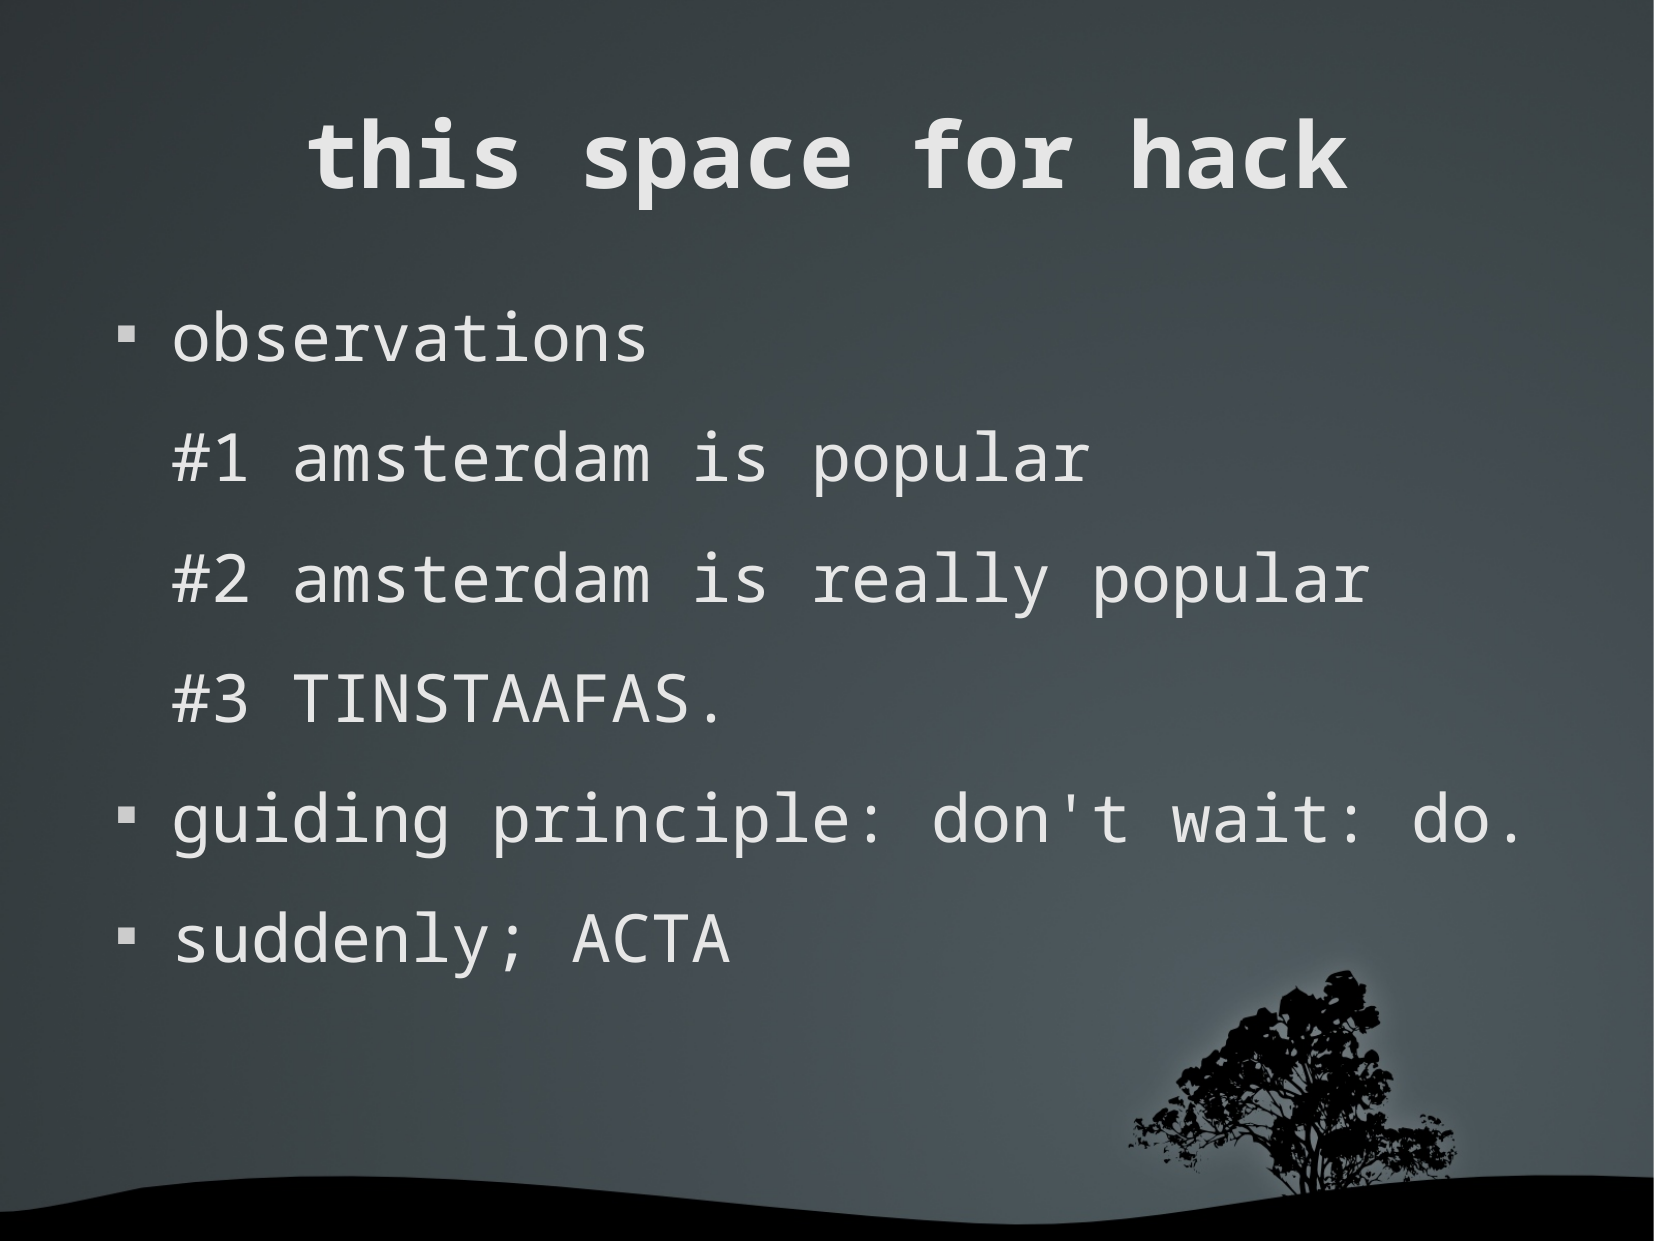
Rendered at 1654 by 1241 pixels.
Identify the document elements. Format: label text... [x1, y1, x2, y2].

picture [0, 0, 1654, 1241]
title this space for hack [82, 49, 1571, 257]
list observations #1 amsterdam is popular #2 amsterdam is really popular #3 TINSTAAFAS. guiding principle: don't wait: do. suddenly; ACTA [82, 290, 1571, 1109]
